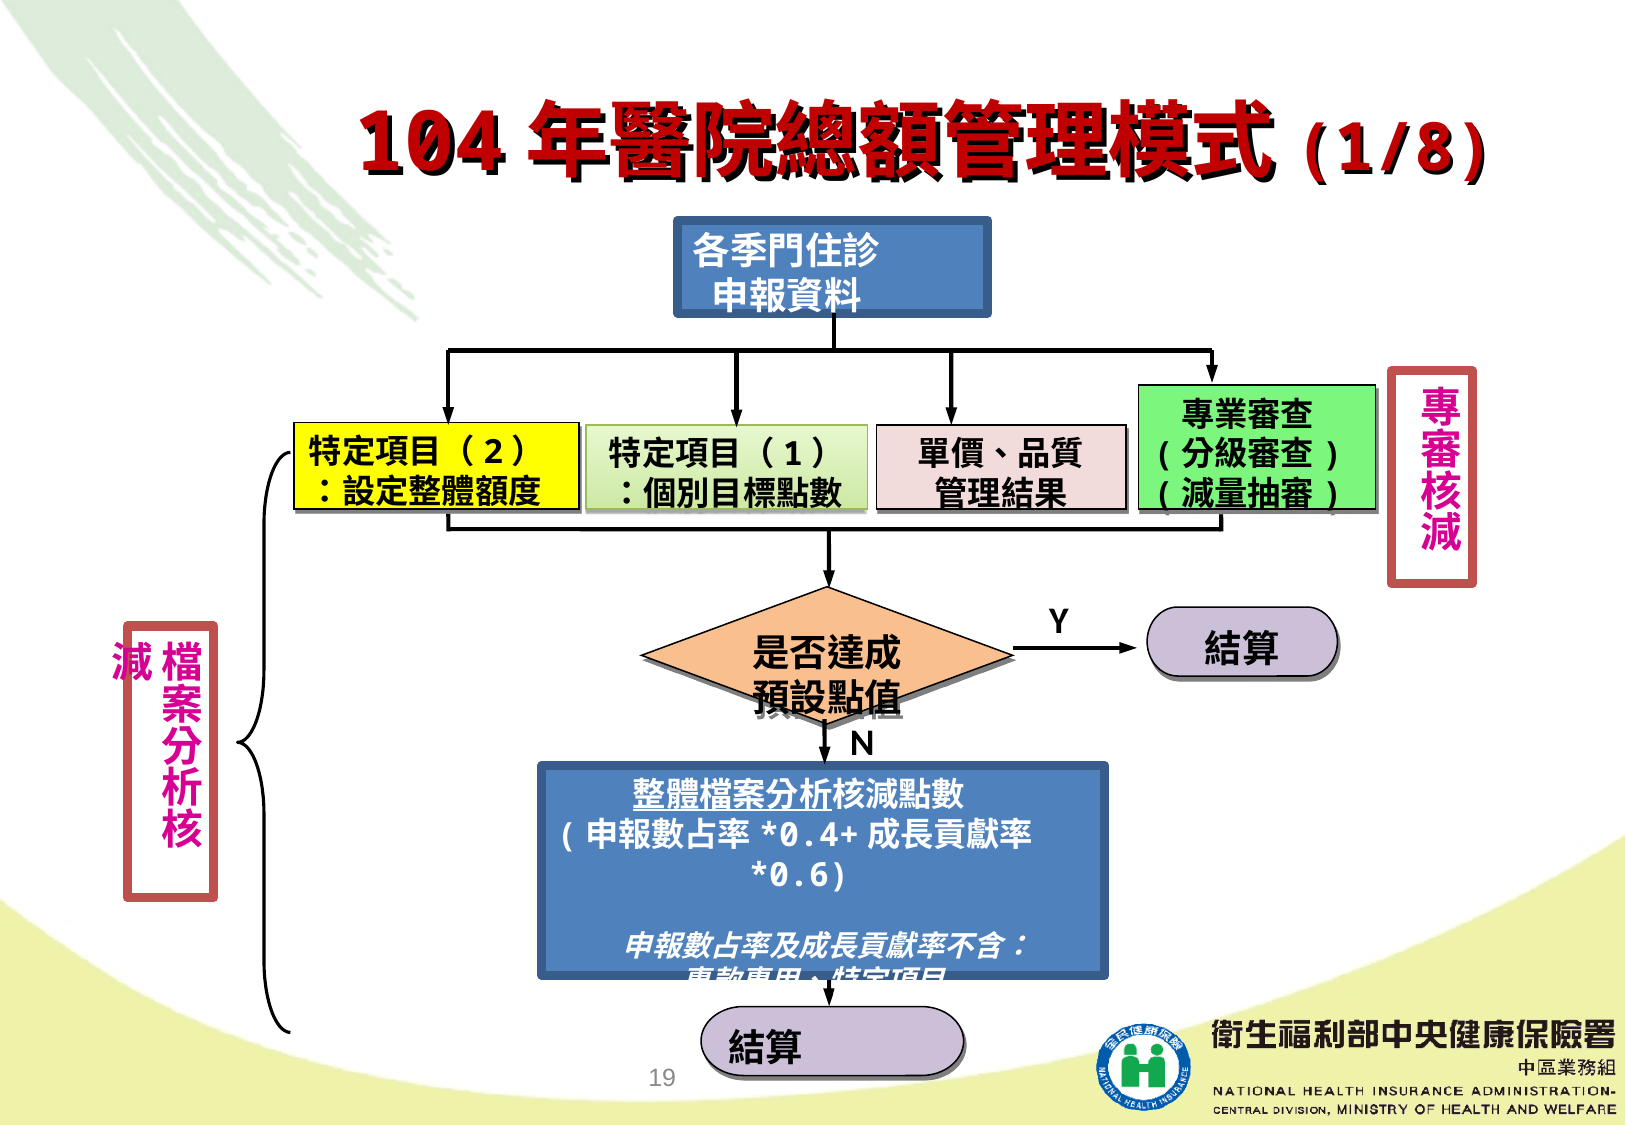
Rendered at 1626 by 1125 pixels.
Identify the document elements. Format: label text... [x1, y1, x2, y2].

title 104年醫院總額管理模式(1/8) [304, 66, 1545, 209]
text_box 特定項目（1） ：個別目標點數 [586, 425, 867, 509]
text_box 檔案分析核減 [127, 626, 214, 898]
text_box 是否達成 預設點值 [641, 586, 1013, 725]
text_box 特定項目（2） ：設定整體額度 [294, 423, 579, 509]
text_box 整體檔案分析核減點數 (申報數占率*0.4+成長貢獻率*0.6) 申報數占率及成長貢獻率不含： 專款專用、特定項目 [542, 765, 1105, 976]
text_box 單價、品質 管理結果 [876, 425, 1126, 509]
text_box N [835, 711, 951, 763]
text_box 結算 [1147, 607, 1338, 677]
text_box [633, 1046, 1013, 1107]
text_box 結算 [701, 1006, 964, 1076]
text_box 專審核減 [1391, 371, 1472, 583]
text_box 各季門住診 申報資料 [678, 220, 988, 313]
text_box Y [1034, 588, 1147, 637]
text_box 專業審查 (分級審查) (減量抽審) [1139, 385, 1375, 509]
